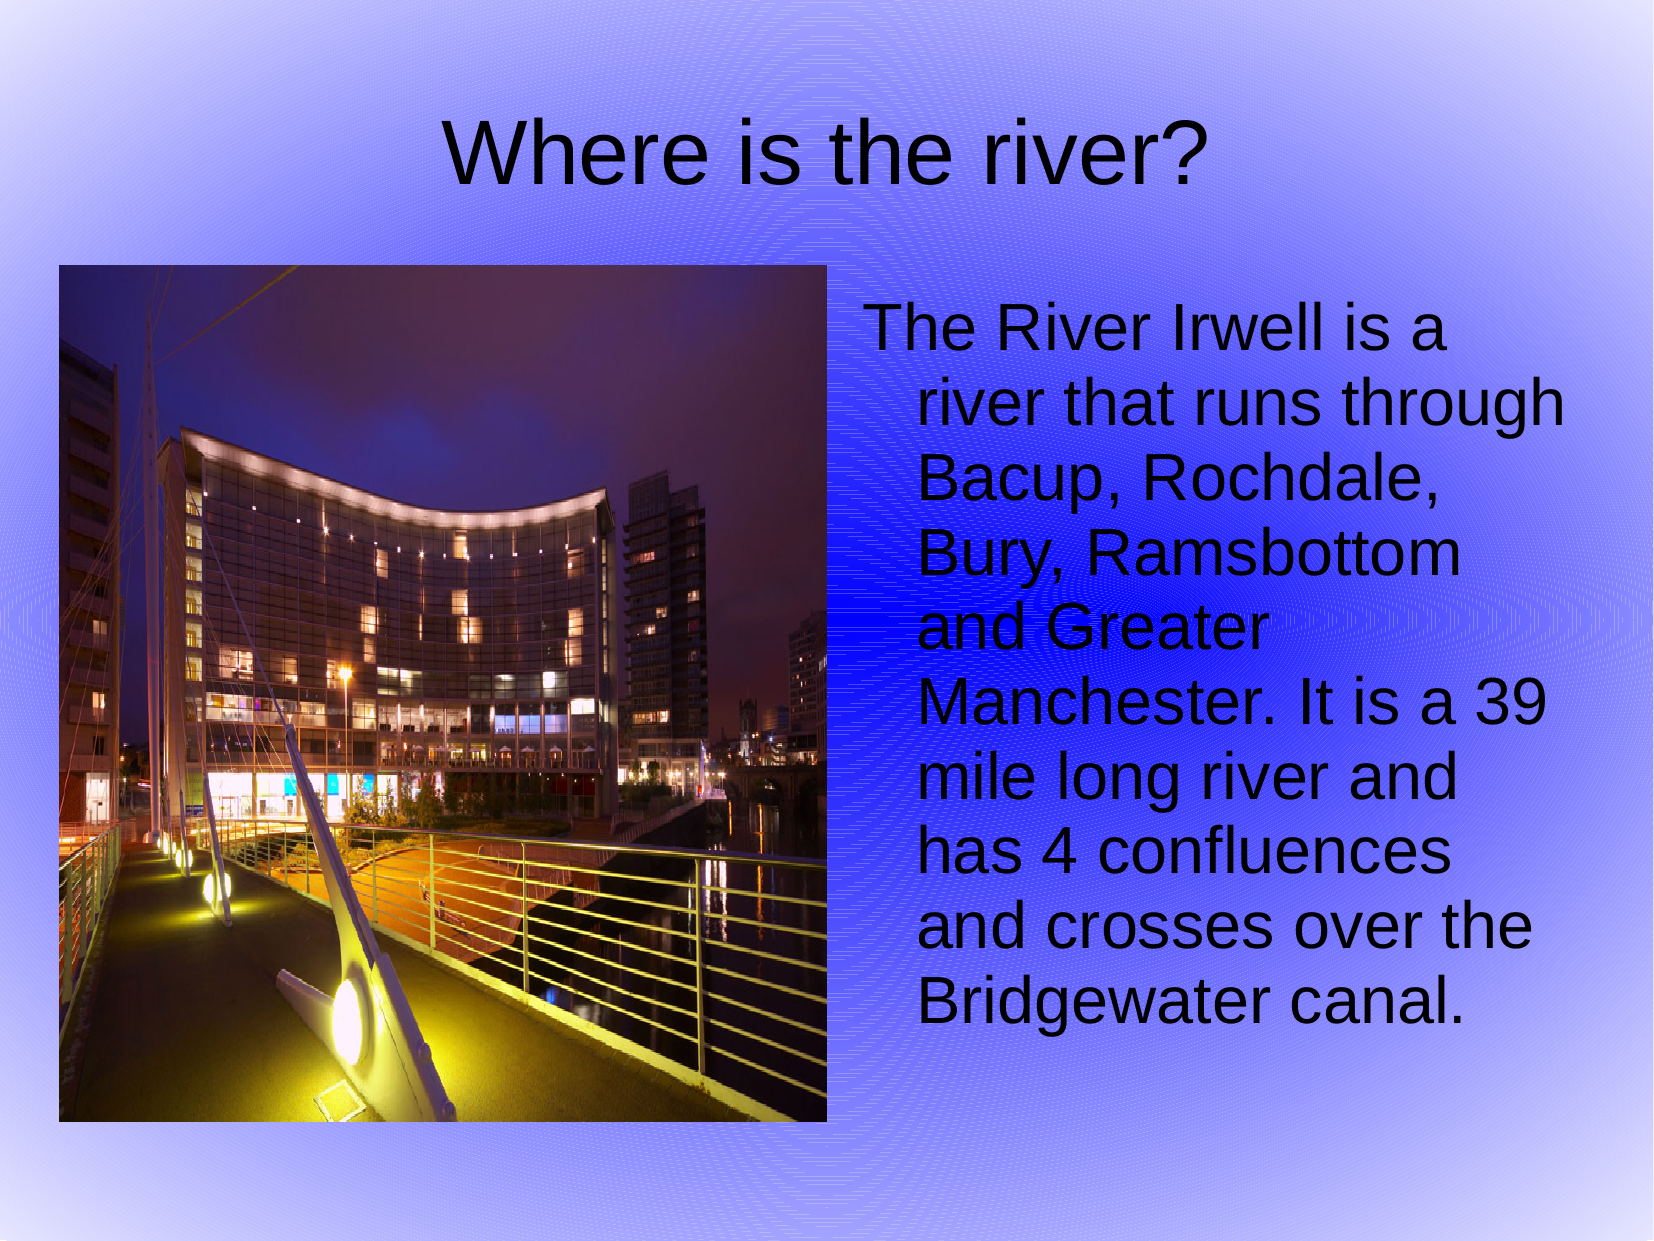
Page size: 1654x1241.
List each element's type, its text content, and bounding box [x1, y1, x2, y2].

title Where is the river? [82, 49, 1571, 257]
picture [59, 265, 827, 1123]
list The River Irwell is a river that runs through Bacup, Rochdale, Bury, Ramsbottom and Greater Manchester. It is a 39 mile long river and has 4 confluences and crosses over the Bridgewater canal. [845, 290, 1572, 1109]
